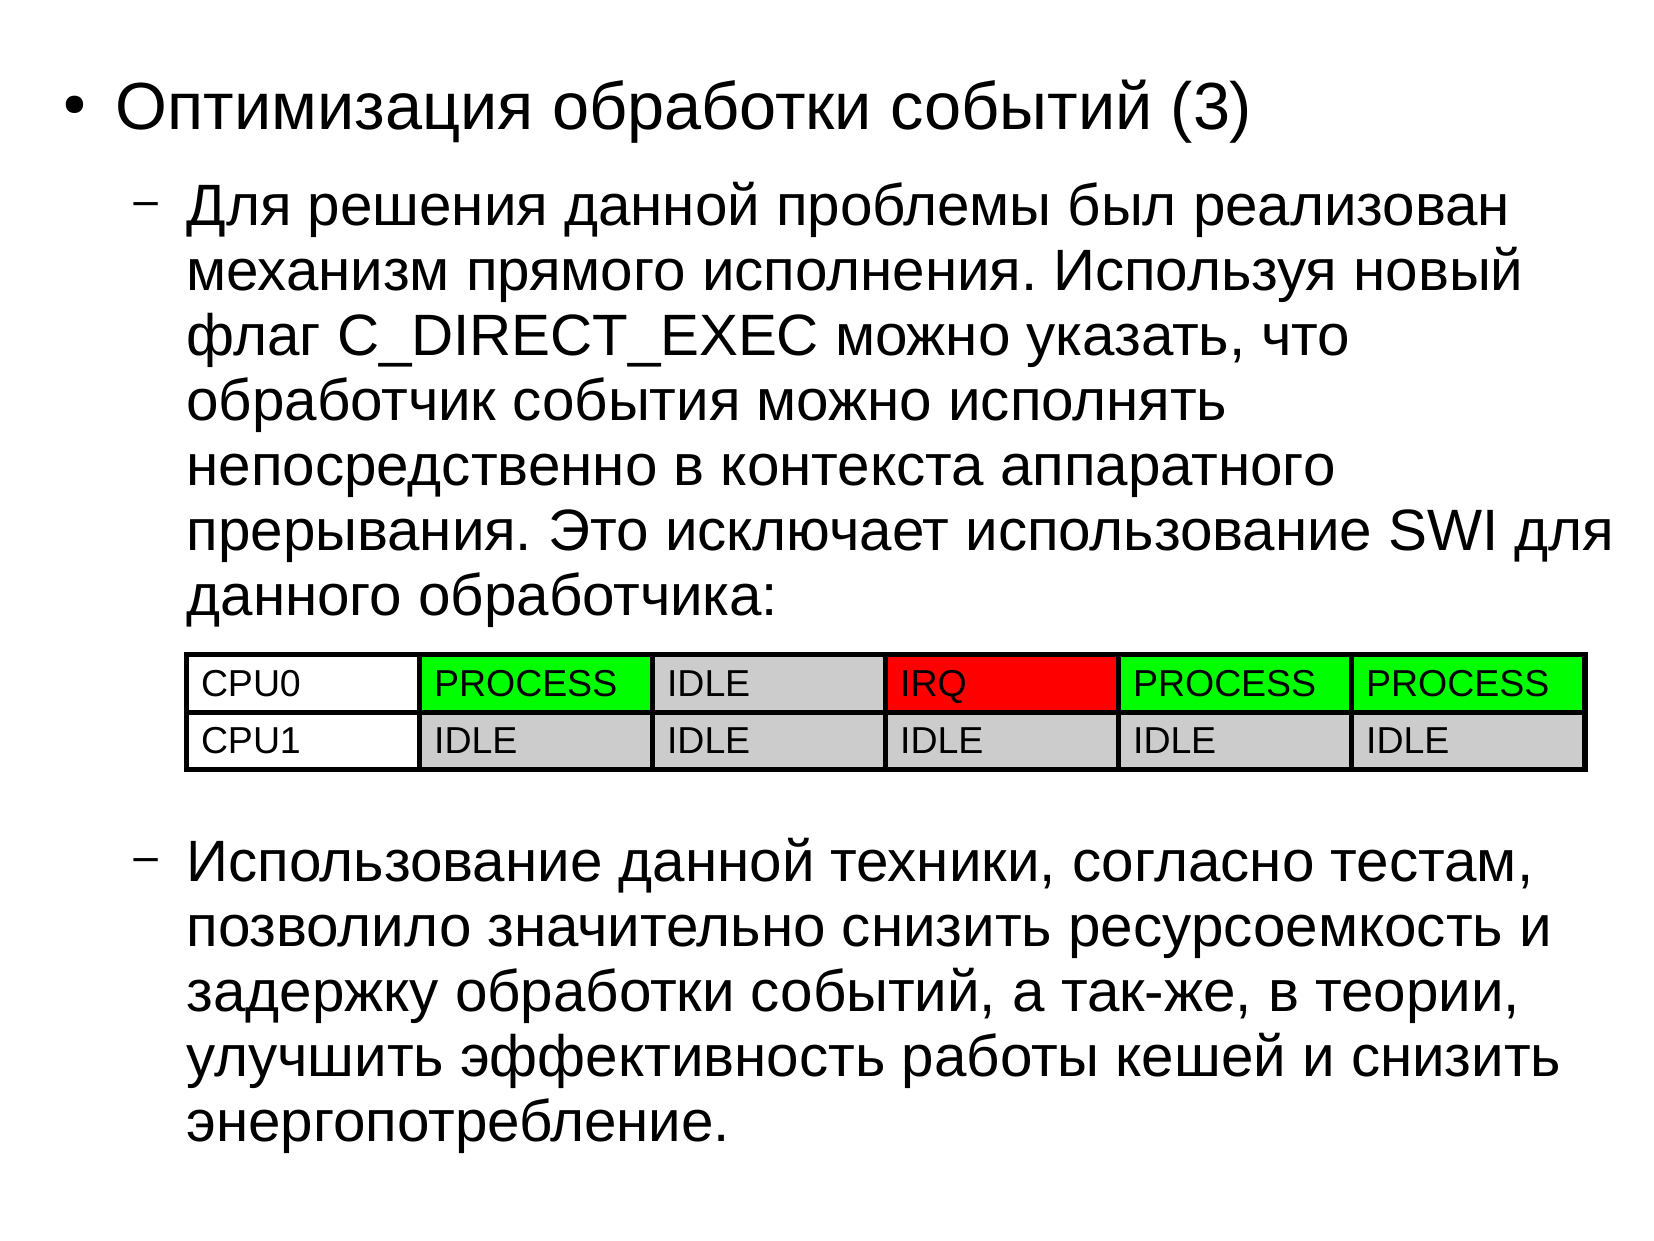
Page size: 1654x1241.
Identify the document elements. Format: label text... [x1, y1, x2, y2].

table_header IDLE [655, 657, 883, 710]
table_cell IDLE [422, 715, 650, 767]
table_cell IDLE [655, 715, 883, 767]
table_header IRQ [888, 657, 1116, 710]
table_cell CPU1 [189, 715, 417, 767]
list Оптимизация обработки событий (3) Для решения данной проблемы был реализован механизм прямого исполнения. Используя новый флаг C_DIRECT_EXEC можно указать, что обработчик события можно исполнять непосредственно в контекста аппаратного прерывания. Это исключает использование SWI для данного обработчика: Использование данной техники, согласно тестам, позволило значительно снизить ресурсоемкость и задержку обработки событий, а так-же, в теории, улучшить эффективность работы кешей и снизить энергопотребление. [45, 68, 1621, 1221]
table_cell IDLE [888, 715, 1116, 767]
table_header PROCESS [1121, 657, 1349, 710]
table_cell IDLE [1354, 715, 1582, 767]
table_header PROCESS [1354, 657, 1582, 710]
table_header PROCESS [422, 657, 650, 710]
table_header CPU0 [189, 657, 417, 710]
table_cell IDLE [1121, 715, 1349, 767]
